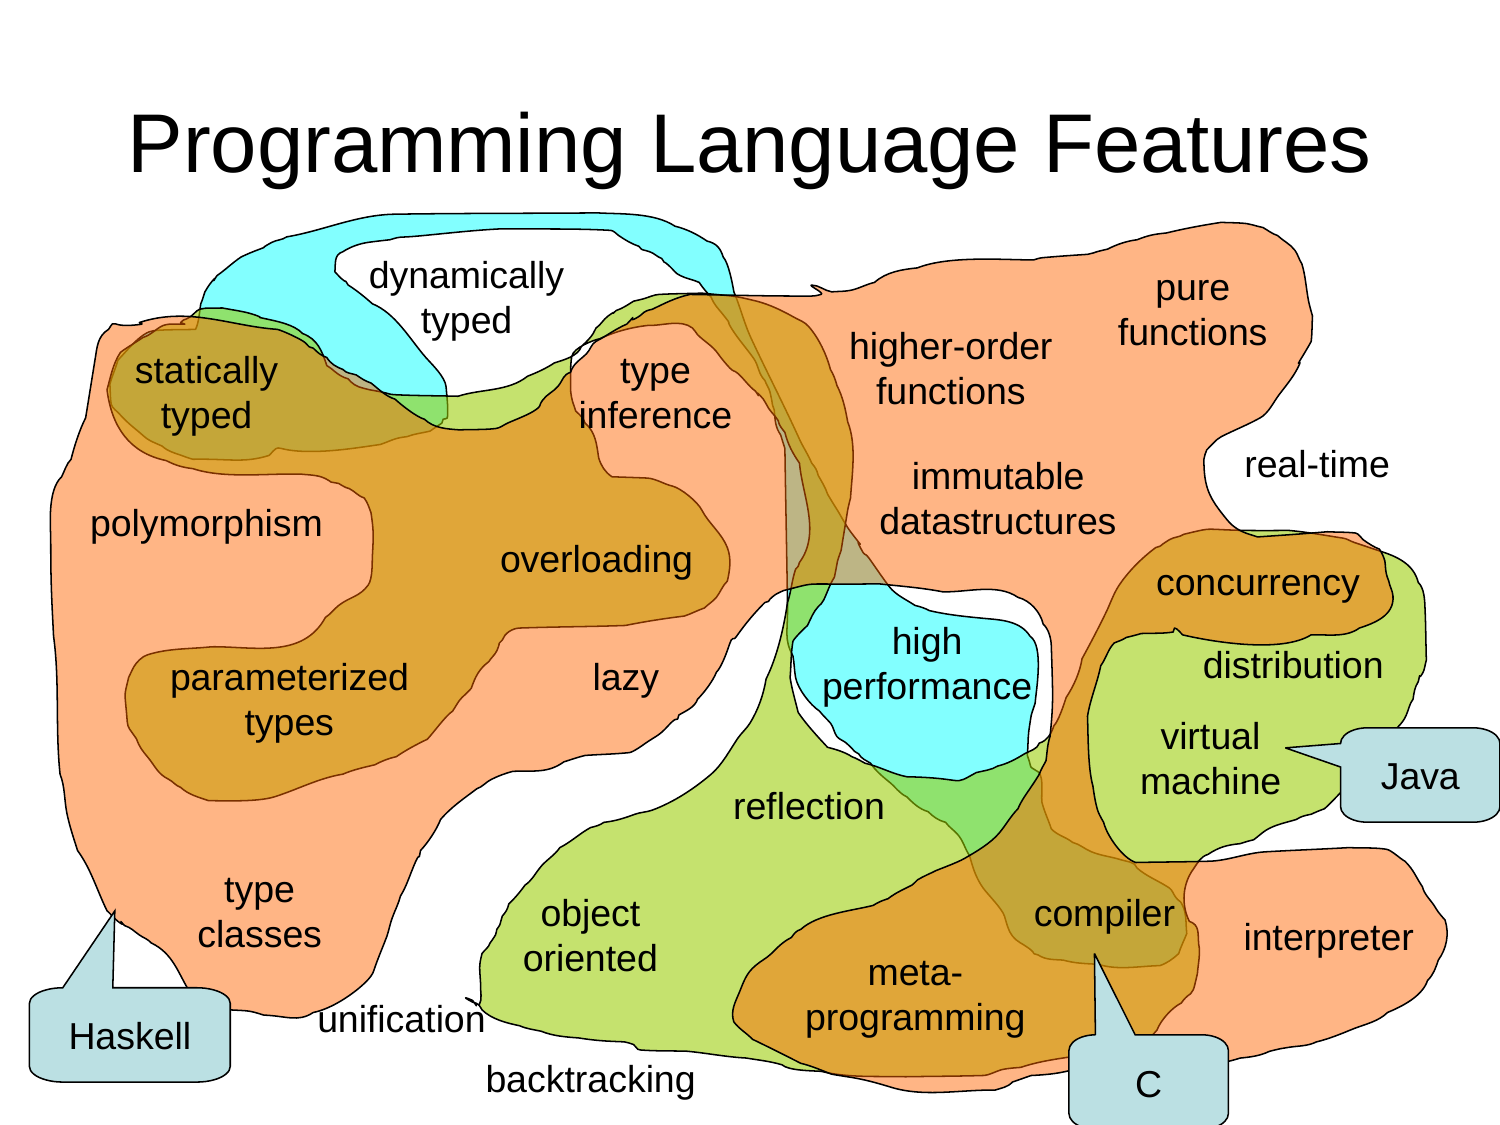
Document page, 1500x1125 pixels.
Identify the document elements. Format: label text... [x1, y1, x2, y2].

text_box object oriented [501, 881, 679, 987]
text_box pure functions [1092, 255, 1294, 361]
text_box overloading [454, 527, 739, 588]
text_box Java [1285, 727, 1500, 823]
text_box dynamically typed [348, 243, 585, 349]
text_box distribution [1151, 633, 1436, 694]
text_box parameterized types [147, 645, 432, 751]
text_box higher-order functions [809, 314, 1093, 420]
text_box [50, 233, 1437, 1093]
text_box statically typed [100, 337, 313, 444]
text_box Haskell [29, 910, 231, 1083]
text_box [479, 920, 501, 987]
text_box immutable datastructures [856, 444, 1140, 550]
text_box meta-programming [785, 940, 1046, 1047]
text_box polymorphism [64, 491, 349, 553]
text_box reflection [714, 774, 904, 836]
text_box type inference [560, 337, 750, 444]
text_box backtracking [454, 1046, 727, 1108]
text_box C [1068, 953, 1229, 1125]
text_box virtual machine [1080, 704, 1341, 810]
title Programming Language Features [75, 45, 1426, 233]
text_box compiler [974, 881, 1235, 942]
text_box interpreter [1198, 904, 1459, 966]
text_box lazy [572, 645, 680, 706]
text_box unification [289, 987, 514, 1049]
text_box type classes [171, 857, 349, 964]
text_box real-time [1175, 432, 1459, 493]
text_box concurrency [1116, 550, 1400, 612]
text_box high performance [797, 609, 1058, 716]
